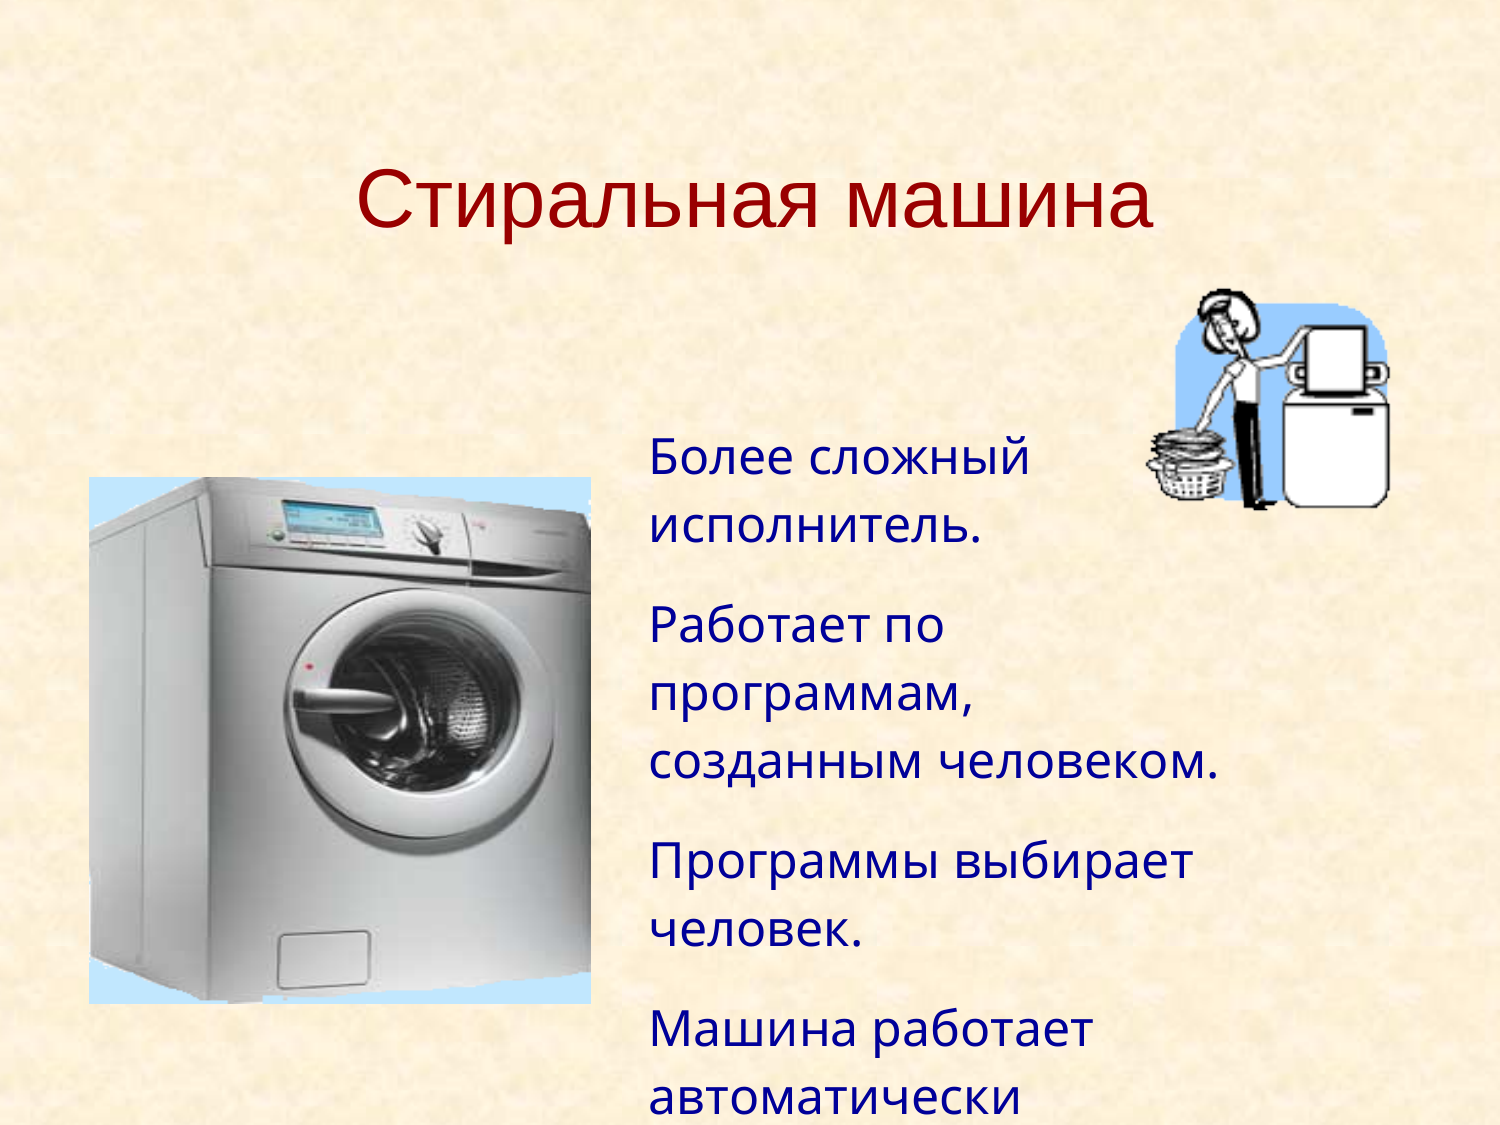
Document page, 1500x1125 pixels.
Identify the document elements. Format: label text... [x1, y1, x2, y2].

text_box Более сложный исполнитель. Работает по программам, созданным человеком. Программы выбирает человек. Машина работает автоматически [634, 413, 1270, 1125]
picture [0, 0, 1500, 1125]
text_box Стиральная машина [86, 138, 1424, 259]
